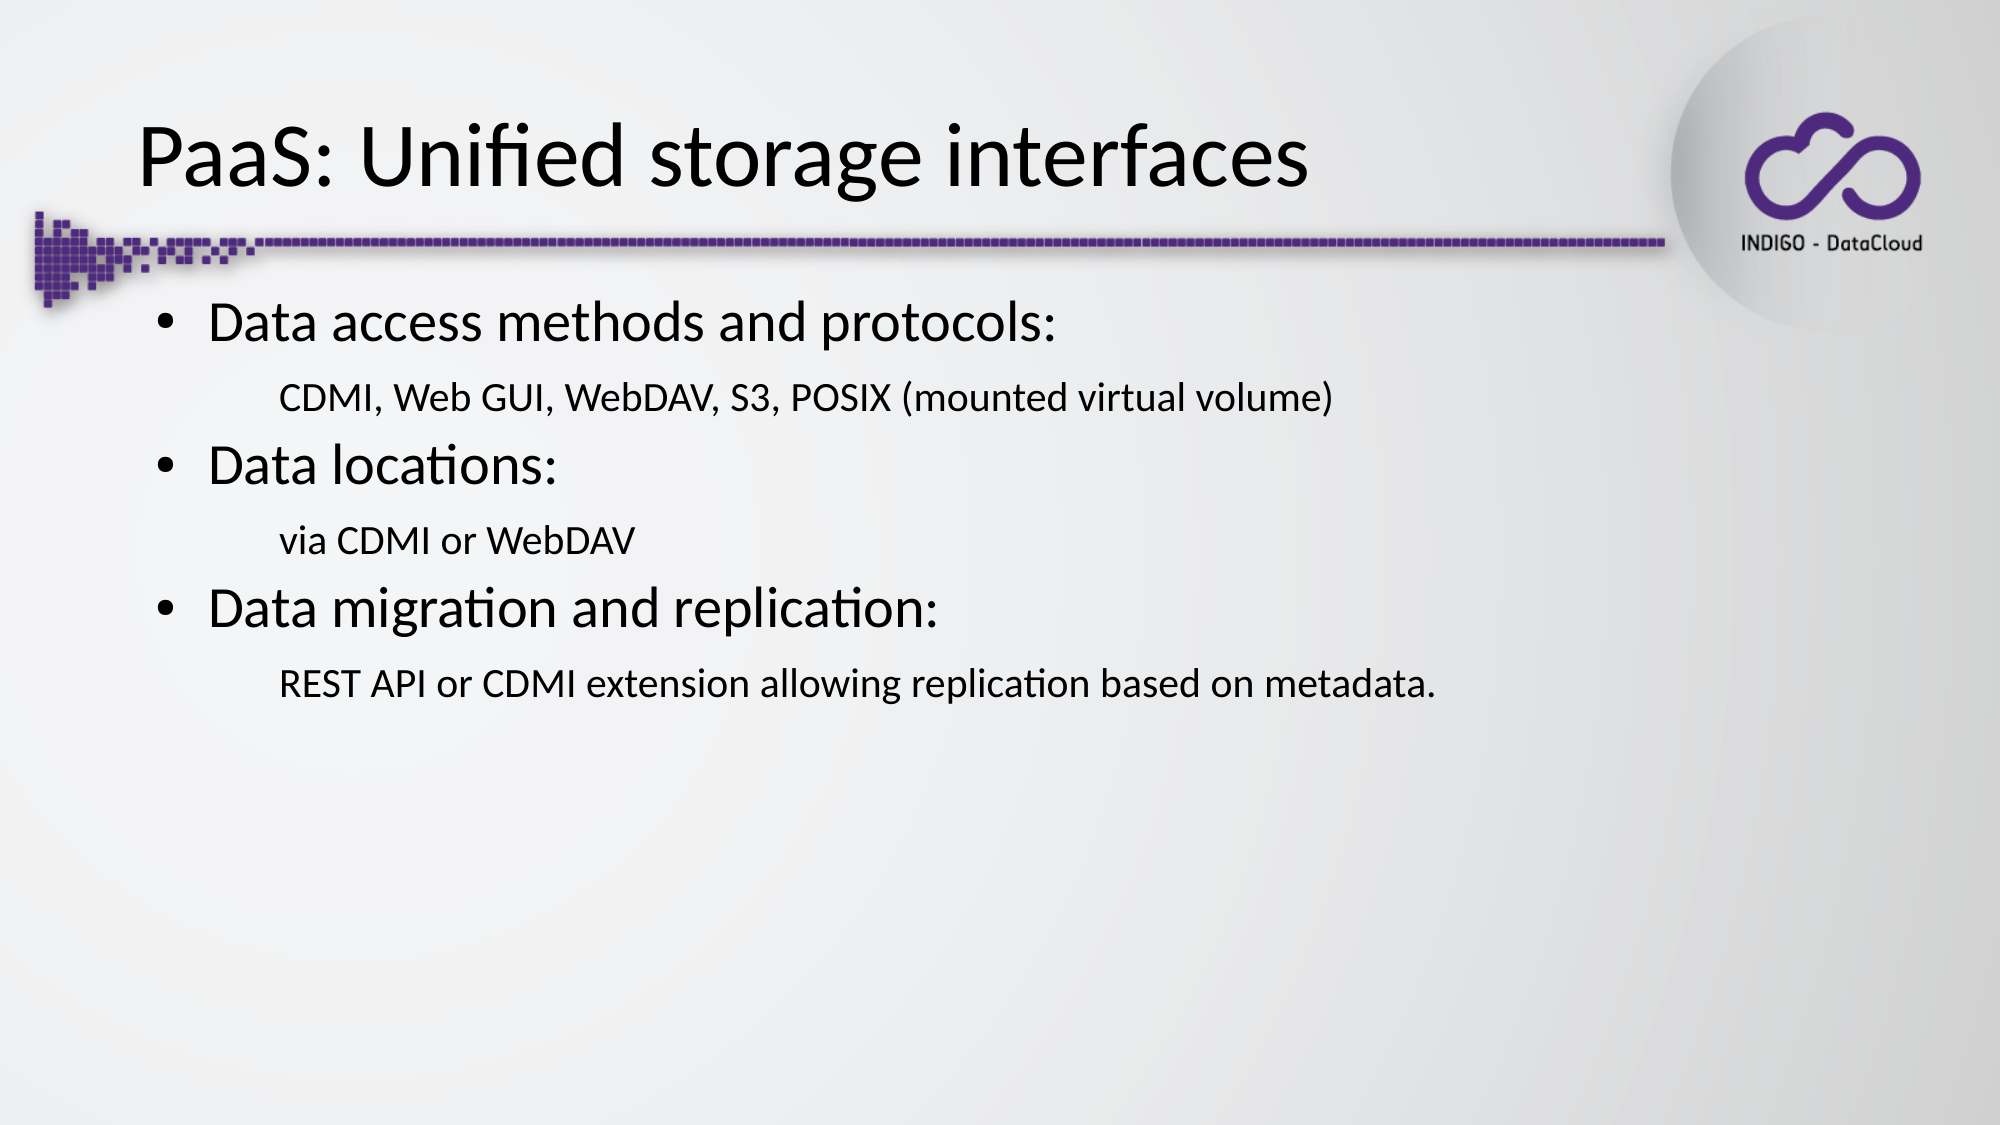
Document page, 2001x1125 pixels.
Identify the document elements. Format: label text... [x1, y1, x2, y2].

picture [0, 0, 2000, 1125]
list Data access methods and protocols: CDMI, Web GUI, WebDAV, S3, POSIX (mounted virtual volume) Data locations: via CDMI or WebDAV Data migration and replication: REST API or CDMI extension allowing replication based on metadata. [137, 299, 1863, 1014]
title PaaS: Unified storage interfaces [137, 55, 1863, 273]
